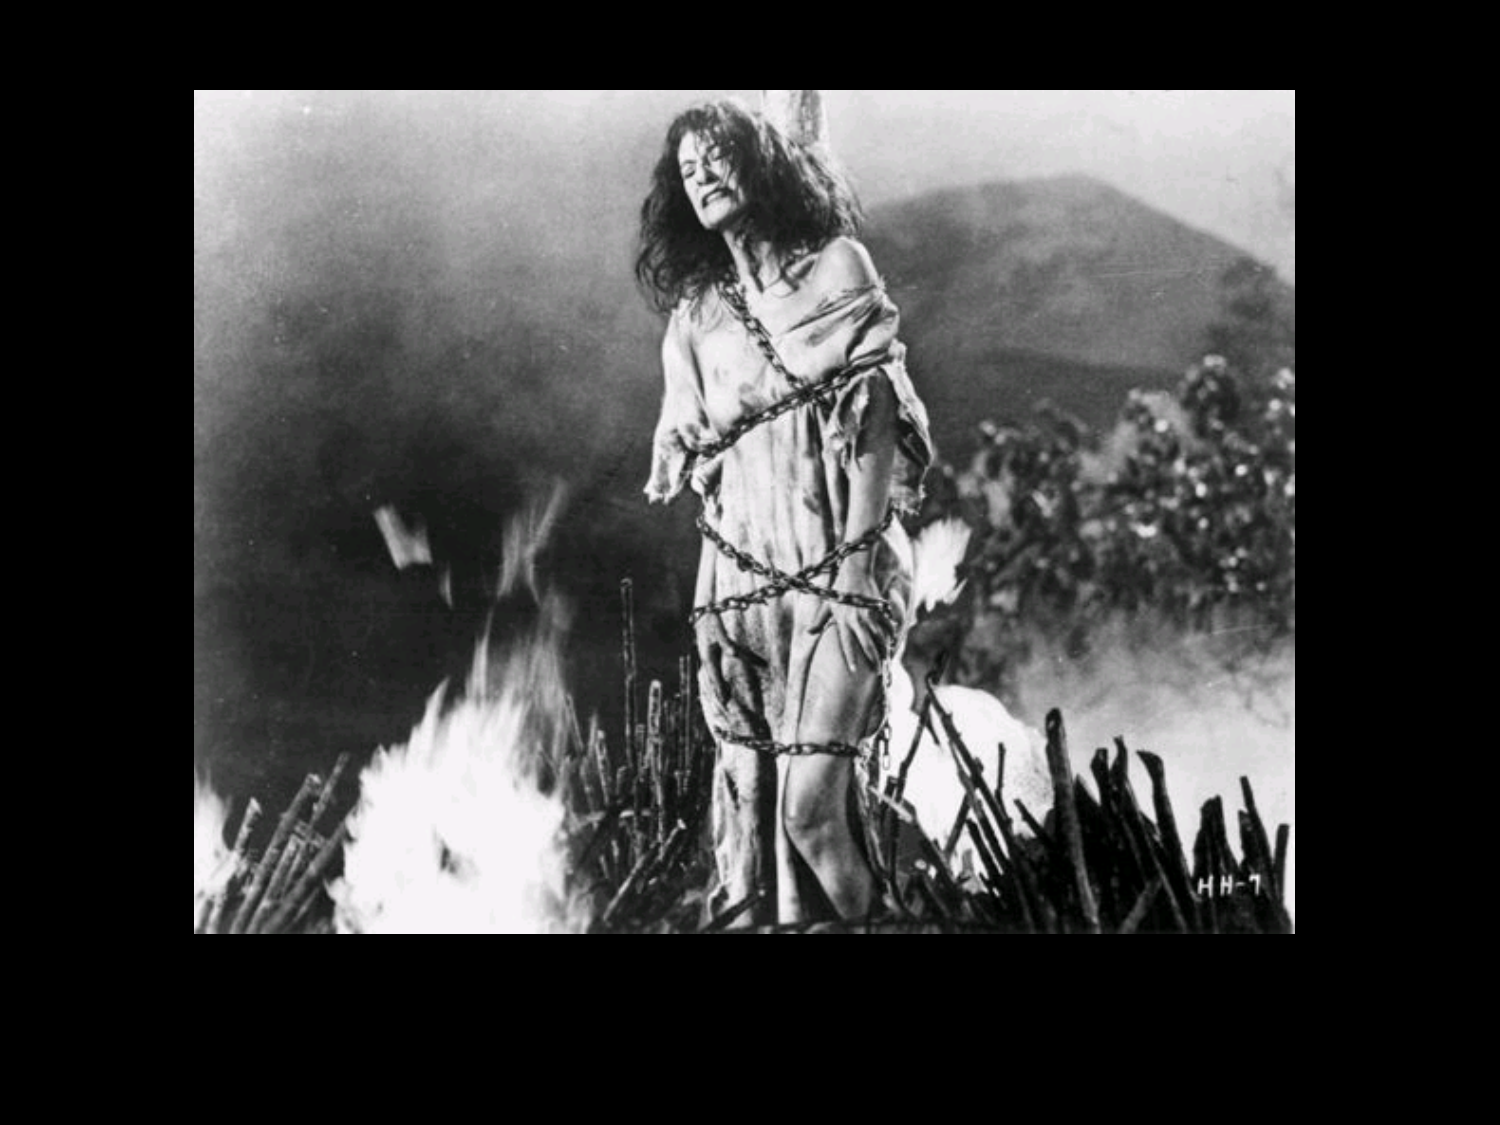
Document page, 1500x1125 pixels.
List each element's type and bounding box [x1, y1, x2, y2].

picture [194, 90, 1295, 934]
